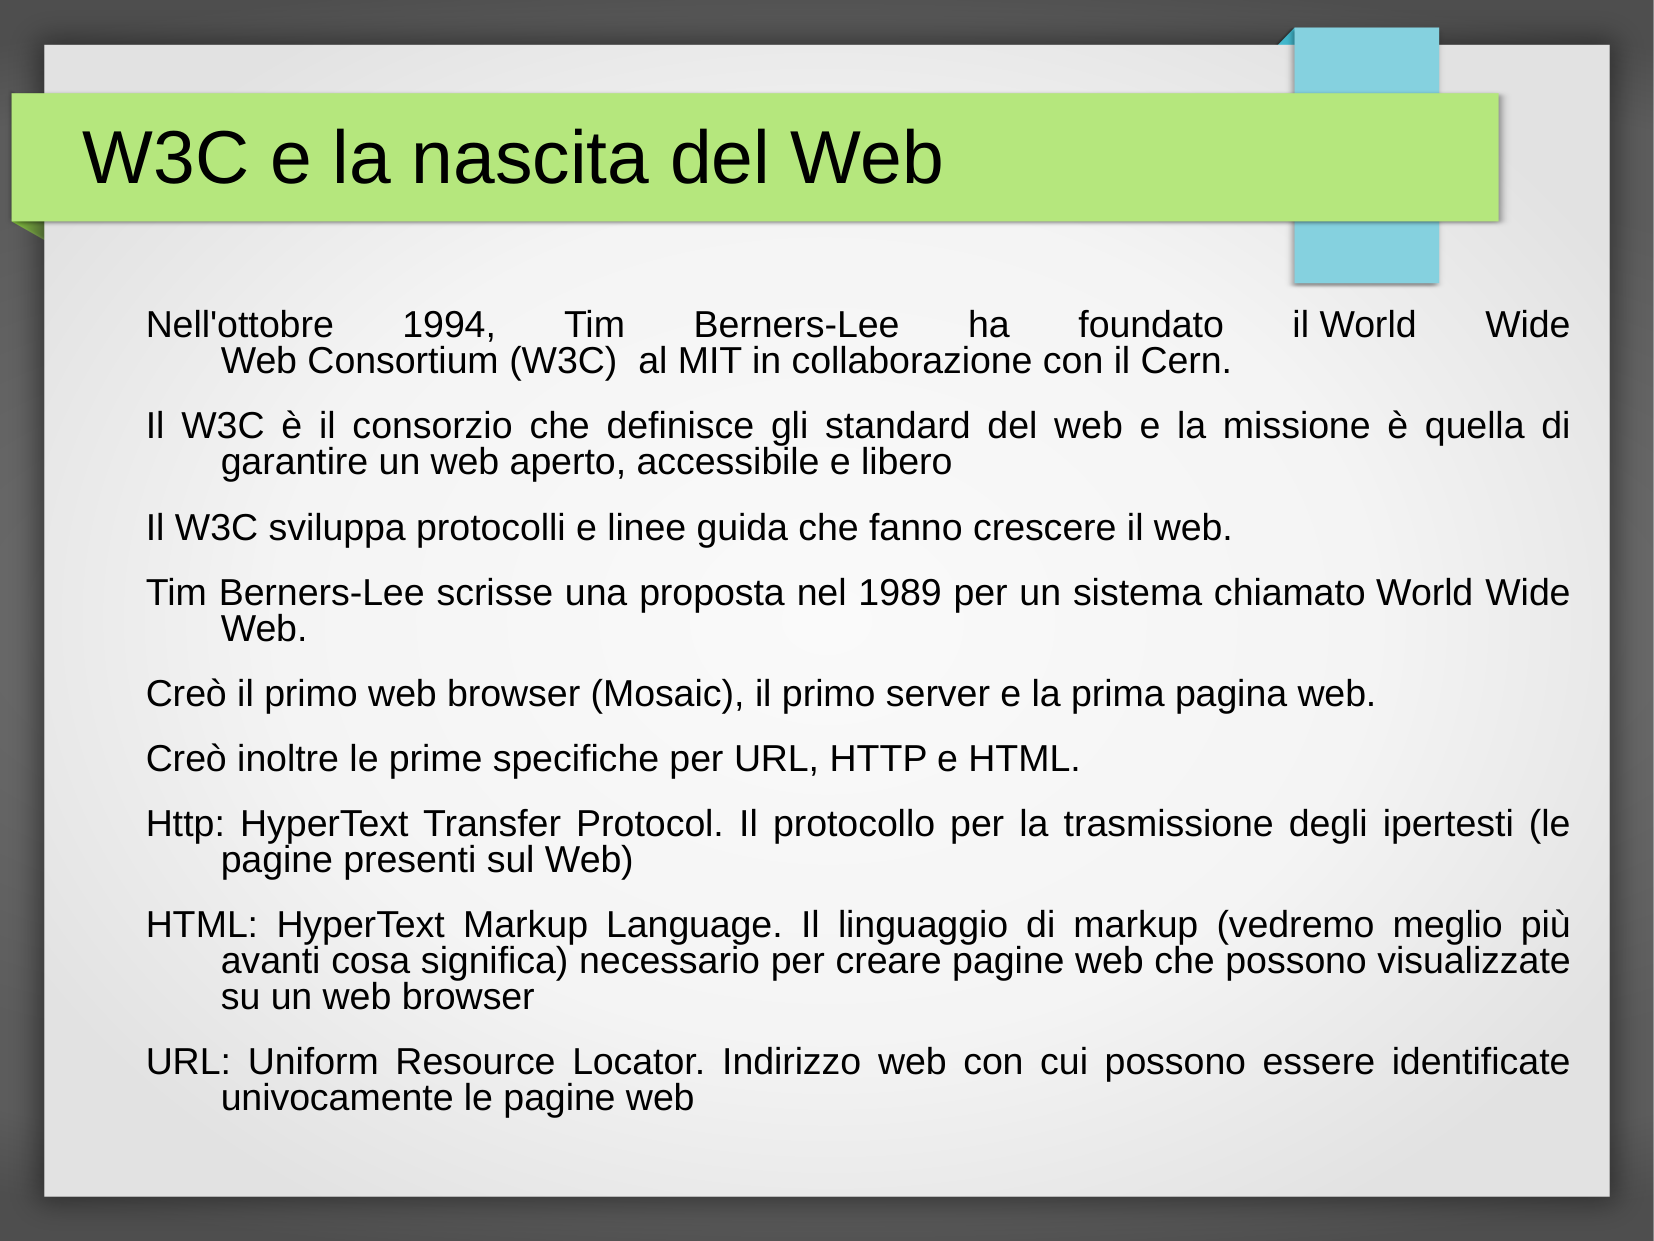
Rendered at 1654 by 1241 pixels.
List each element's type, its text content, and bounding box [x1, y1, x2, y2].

list Nell'ottobre 1994, Tim Berners-Lee ha foundato il World Wide Web Consortium (W3C) al MIT in collaborazione con il Cern. Il W3C è il consorzio che definisce gli standard del web e la missione è quella di garantire un web aperto, accessibile e libero Il W3C sviluppa protocolli e linee guida che fanno crescere il web. Tim Berners-Lee scrisse una proposta nel 1989 per un sistema chiamato World Wide Web. Creò il primo web browser (Mosaic), il primo server e la prima pagina web. Creò inoltre le prime specifiche per URL, HTTP e HTML. Http: HyperText Transfer Protocol. Il protocollo per la trasmissione degli ipertesti (le pagine presenti sul Web) HTML: HyperText Markup Language. Il linguaggio di markup (vedremo meglio più avanti cosa significa) necessario per creare pagine web che possono visualizzate su un web browser URL: Uniform Resource Locator. Indirizzo web con cui possono essere identificate univocamente le pagine web [70, 236, 1571, 1191]
title W3C e la nascita del Web [82, 94, 1264, 213]
picture [0, 0, 1654, 1241]
